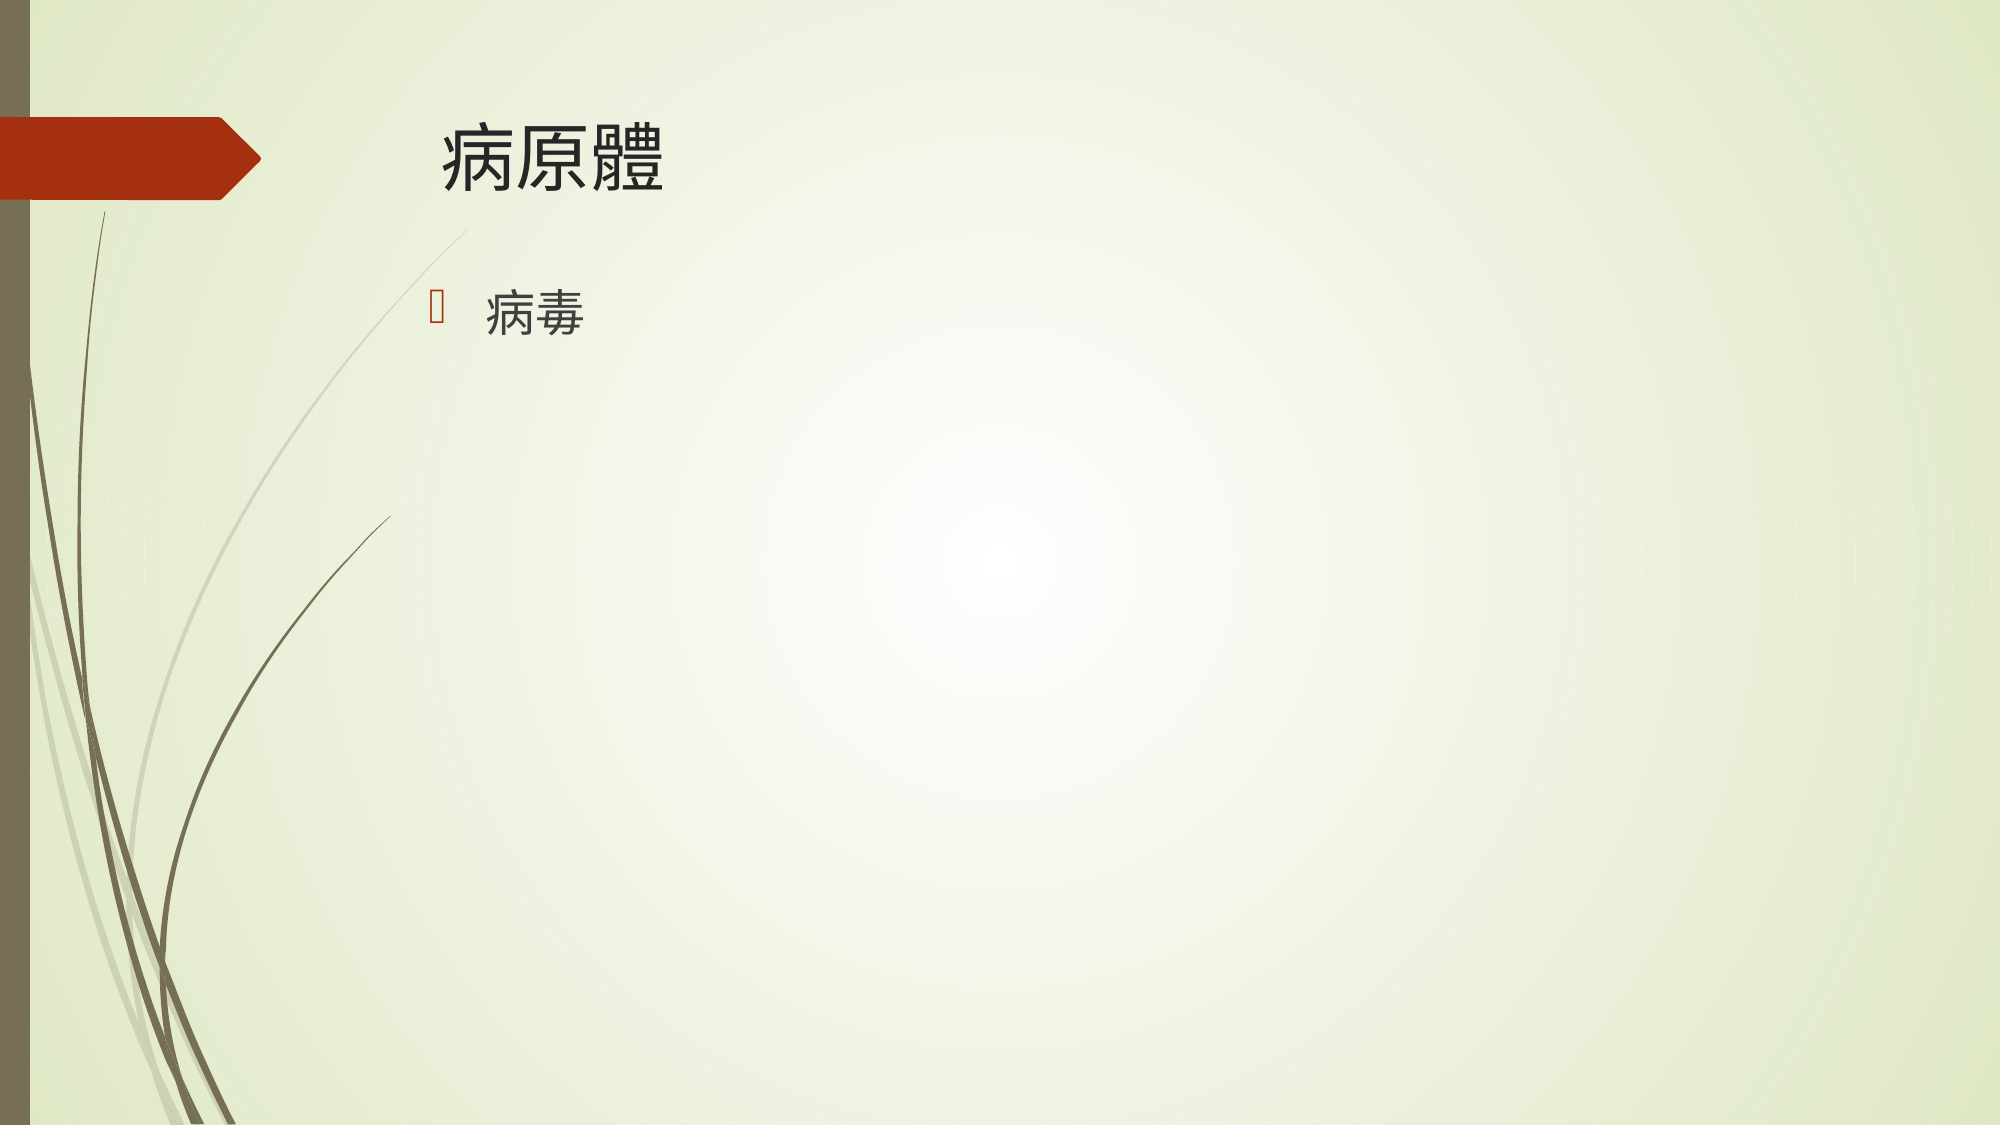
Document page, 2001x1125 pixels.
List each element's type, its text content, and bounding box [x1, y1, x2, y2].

list 病毒 [413, 274, 1877, 894]
title 病原體 [425, 102, 1888, 313]
